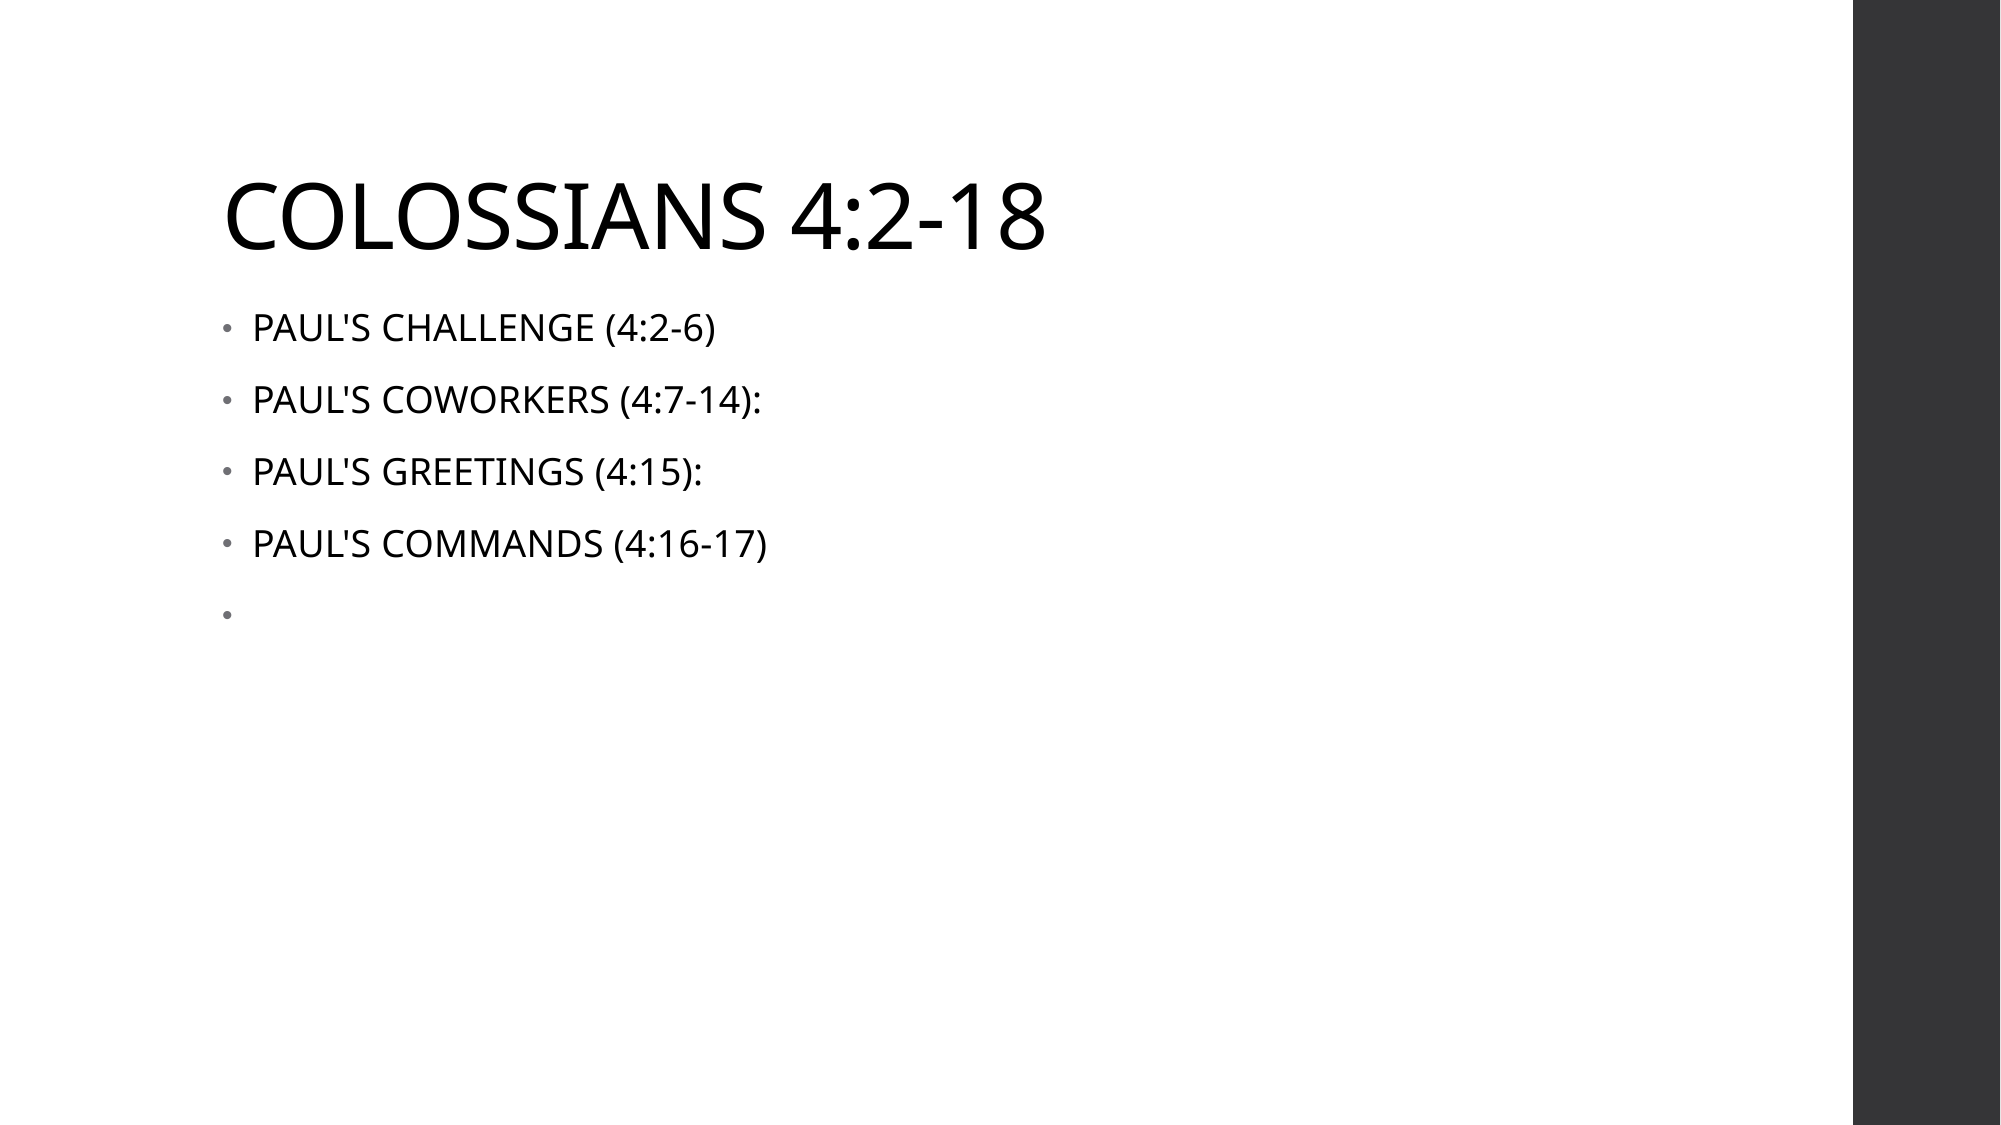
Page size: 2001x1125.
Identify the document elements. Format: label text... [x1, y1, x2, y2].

title COLOSSIANS 4:2-18 [206, 60, 1797, 278]
list PAUL'S CHALLENGE (4:2-6) PAUL'S COWORKERS (4:7-14): PAUL'S GREETINGS (4:15): PAUL'S COMMANDS (4:16-17) [206, 299, 1617, 1014]
